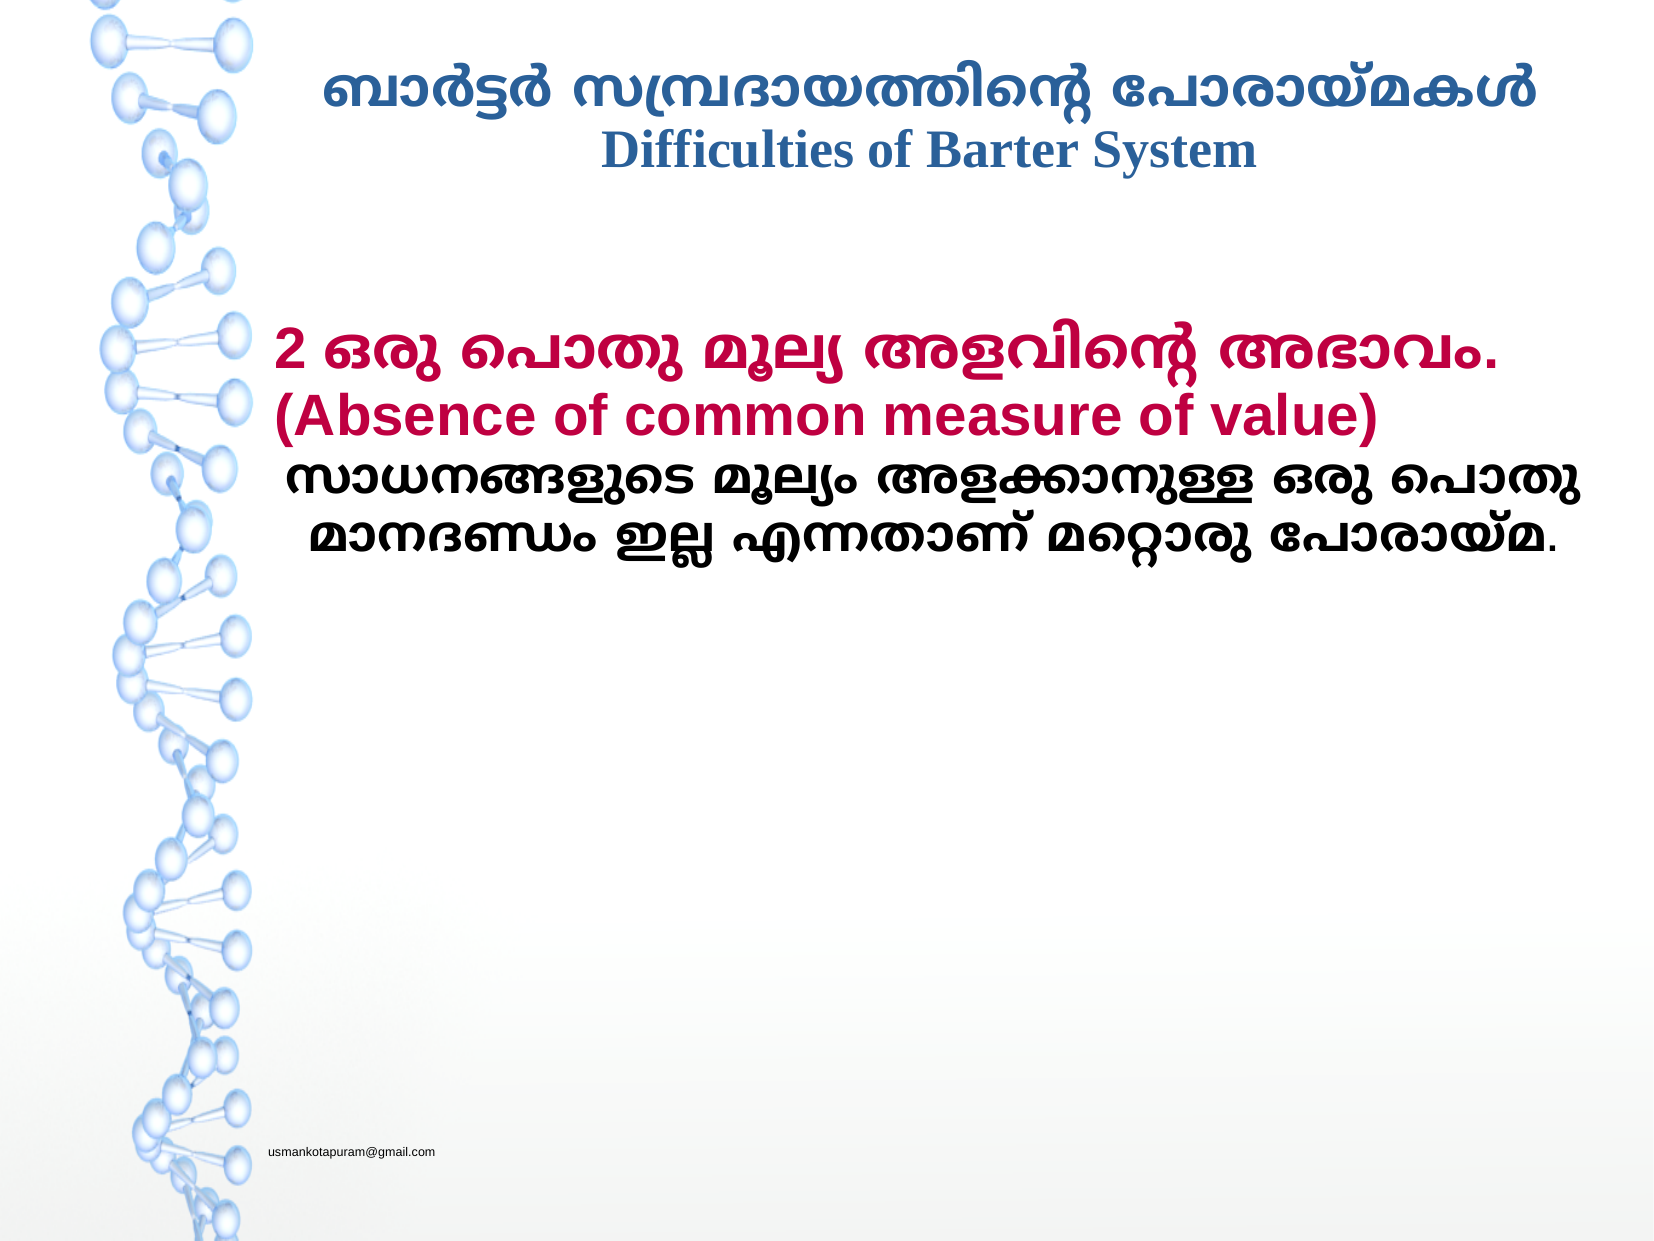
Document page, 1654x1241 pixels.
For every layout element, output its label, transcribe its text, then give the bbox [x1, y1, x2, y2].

title ബാർട്ടർ സമ്പ്രദായത്തിന്റെ പോരായ്മകൾ Difficulties of Barter System [265, 47, 1595, 189]
picture [0, 0, 1654, 1241]
text_box 2 ഒരു പൊതു മൂല്യ അളവിന്റെ അഭാവം. (Absence of common measure of value) സാധനങ്ങളുടെ മൂല്യം അളക്കാനുള്ള ഒരു പൊതു മാനദണ്ഡം ഇല്ല എന്നതാണ് മറ്റൊരു പോരായ്മ. [259, 307, 1607, 572]
